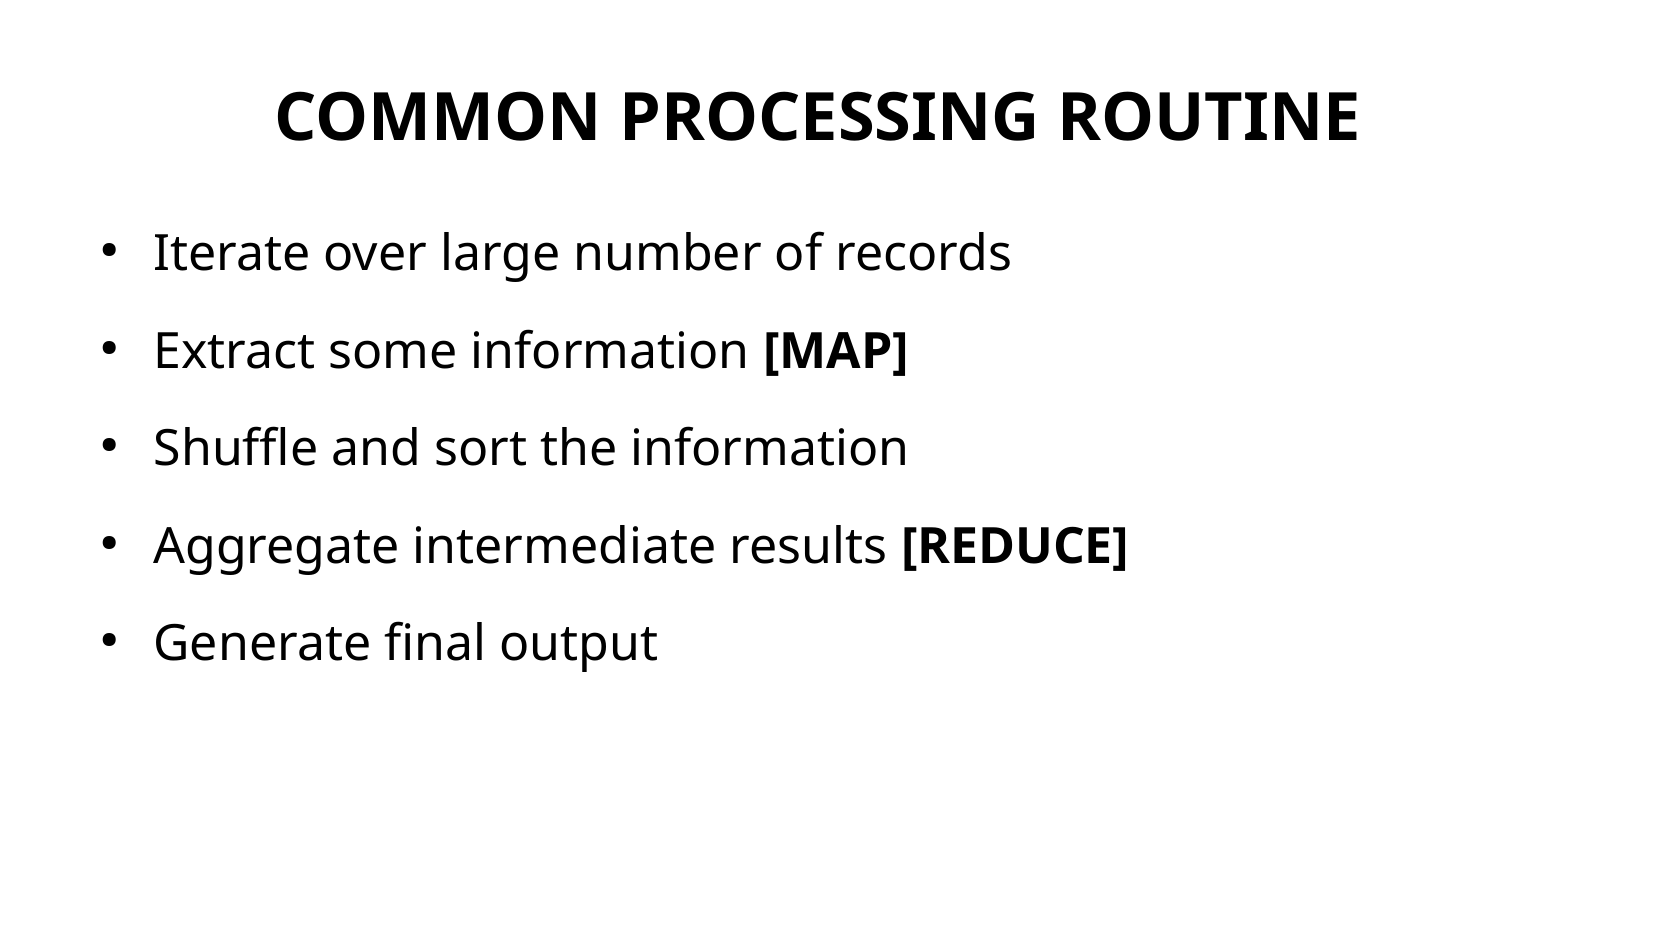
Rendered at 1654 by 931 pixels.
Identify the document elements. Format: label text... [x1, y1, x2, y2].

list Iterate over large number of records Extract some information [MAP] Shuffle and sort the information Aggregate intermediate results [REDUCE] Generate final output [82, 217, 1571, 757]
title COMMON PROCESSING ROUTINE [82, 36, 1571, 193]
